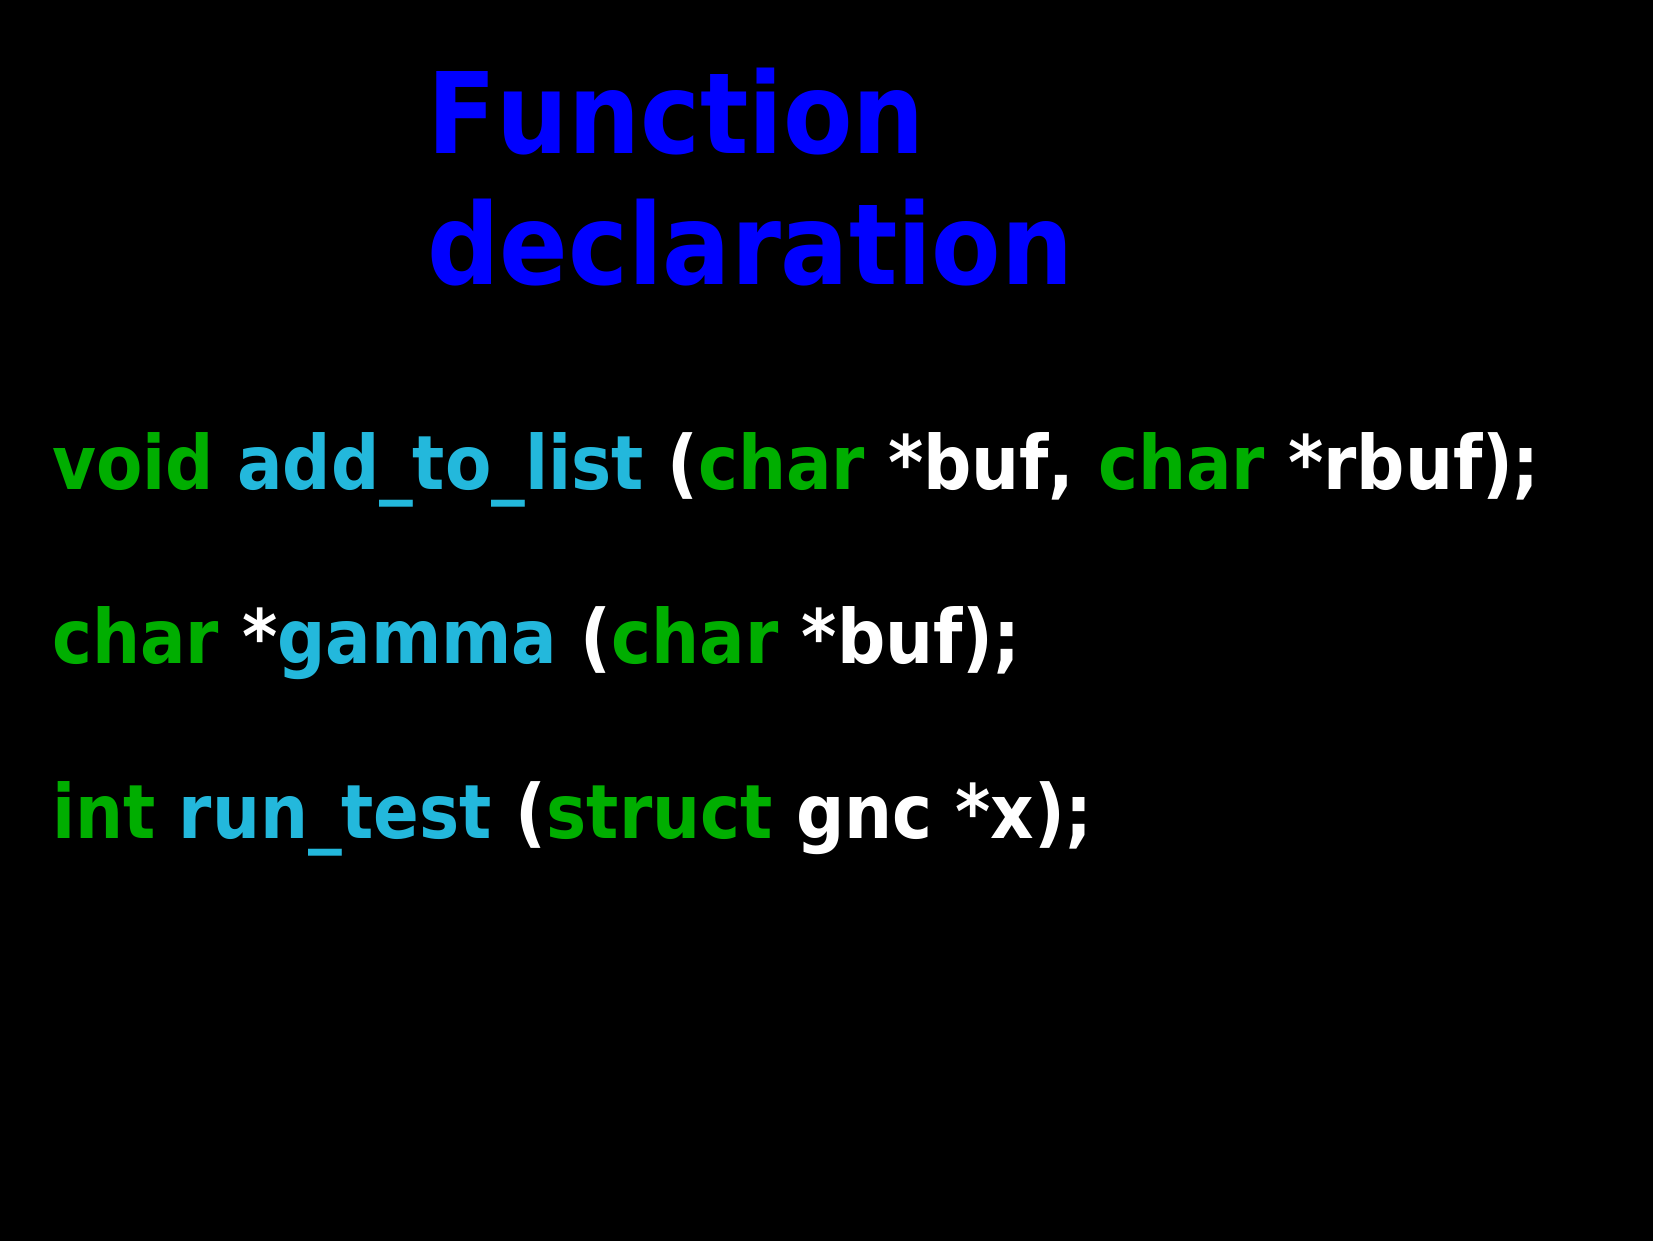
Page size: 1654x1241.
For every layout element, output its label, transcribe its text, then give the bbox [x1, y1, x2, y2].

text_box Function declaration [412, 41, 1613, 188]
text_box void add_to_list (char *buf, char *rbuf); char *gamma (char *buf); int run_test (struct gnc *x); [37, 412, 1613, 901]
